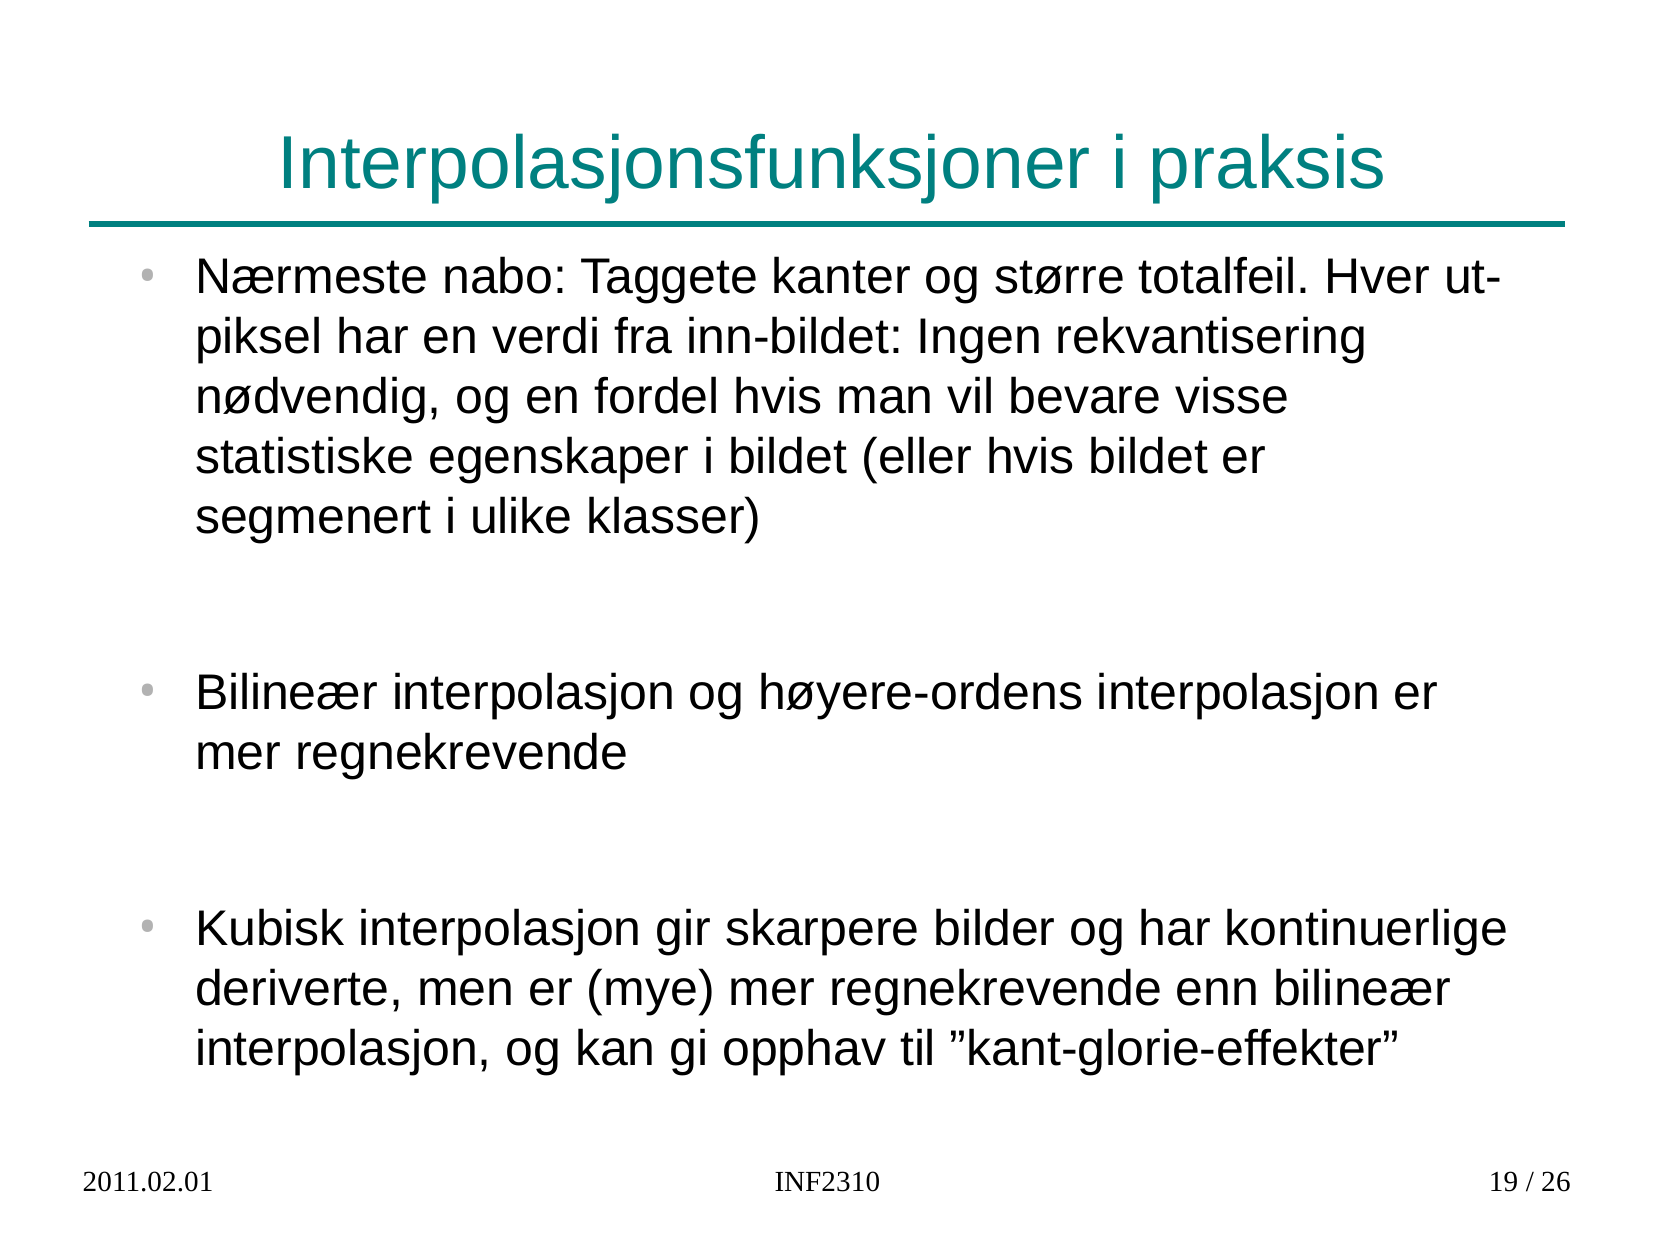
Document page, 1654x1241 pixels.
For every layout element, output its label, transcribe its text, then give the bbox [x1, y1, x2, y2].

title Interpolasjonsfunksjoner i praksis [129, 68, 1536, 249]
list Nærmeste nabo: Taggete kanter og større totalfeil. Hver ut-piksel har en verdi fra inn-bildet: Ingen rekvantisering nødvendig, og en fordel hvis man vil bevare visse statistiske egenskaper i bildet (eller hvis bildet er segmenert i ulike klasser) Bilineær interpolasjon og høyere-ordens interpolasjon er mer regnekrevende Kubisk interpolasjon gir skarpere bilder og har kontinuerlige deriverte, men er (mye) mer regnekrevende enn bilineær interpolasjon, og kan gi opphav til ”kant-glorie-effekter” [123, 236, 1530, 1156]
